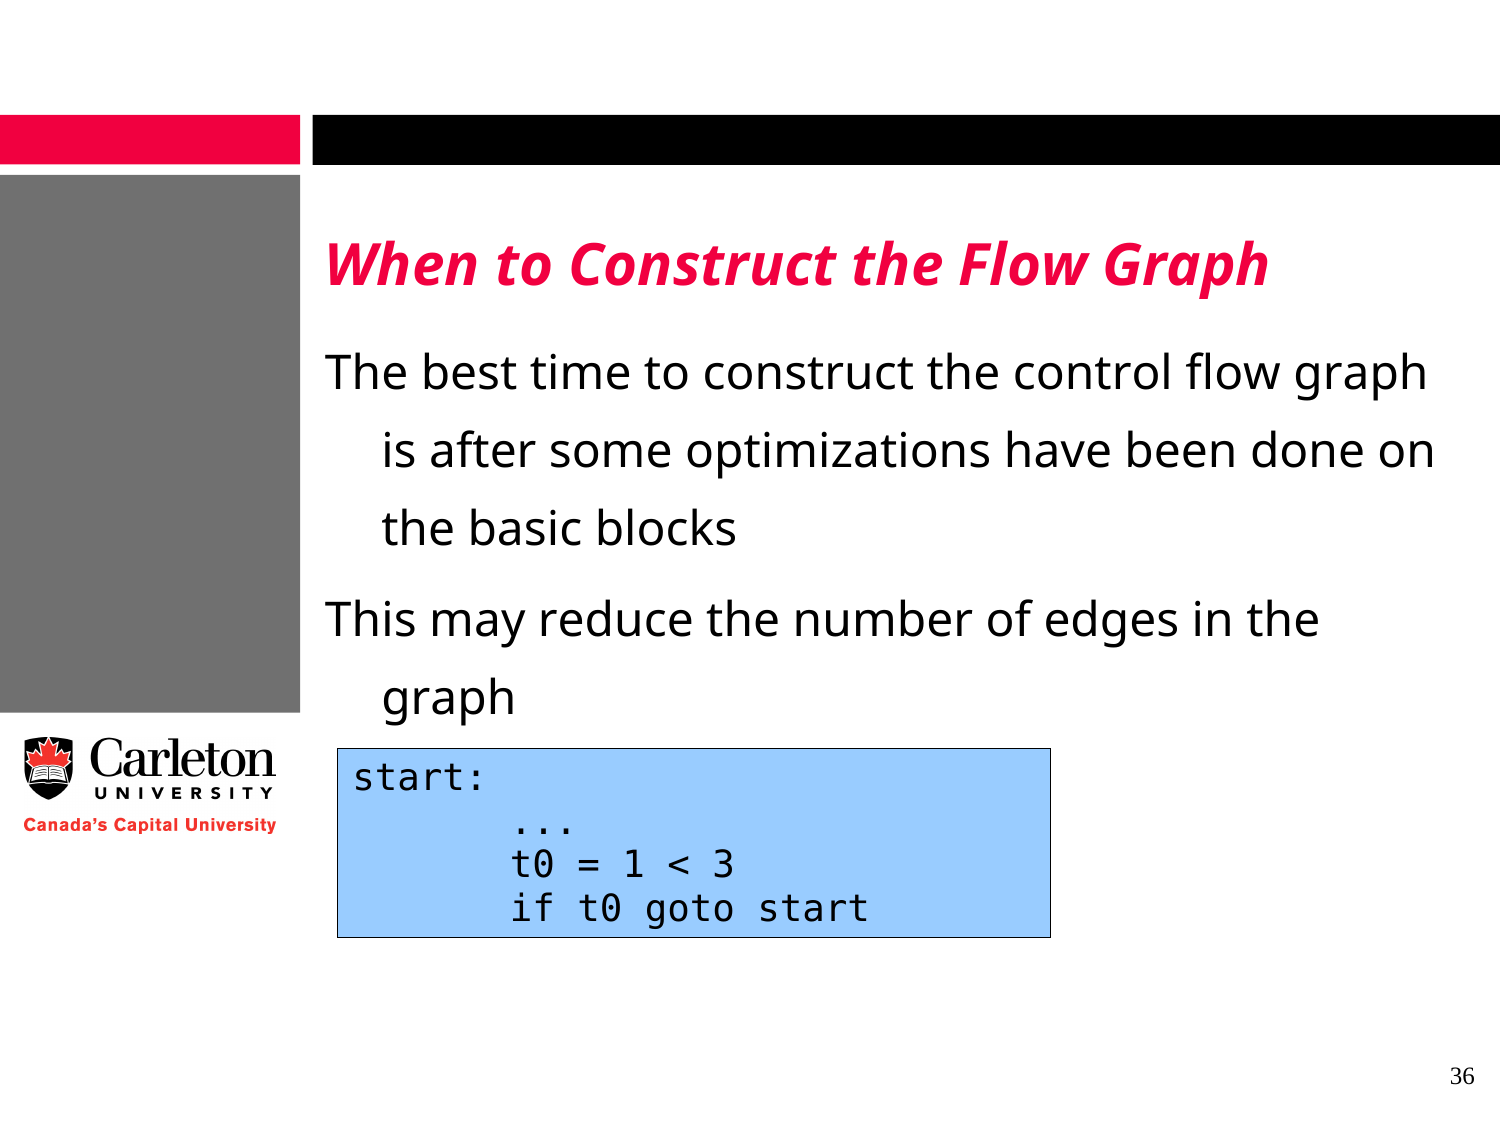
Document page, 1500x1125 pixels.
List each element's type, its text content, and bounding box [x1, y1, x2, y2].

text_box start: ... t0 = 1 < 3 if t0 goto start [337, 748, 1051, 938]
list The best time to construct the control flow graph is after some optimizations have been done on the basic blocks This may reduce the number of edges in the graph [324, 324, 1450, 1036]
picture [24, 737, 276, 834]
title When to Construct the Flow Graph [324, 194, 1450, 324]
